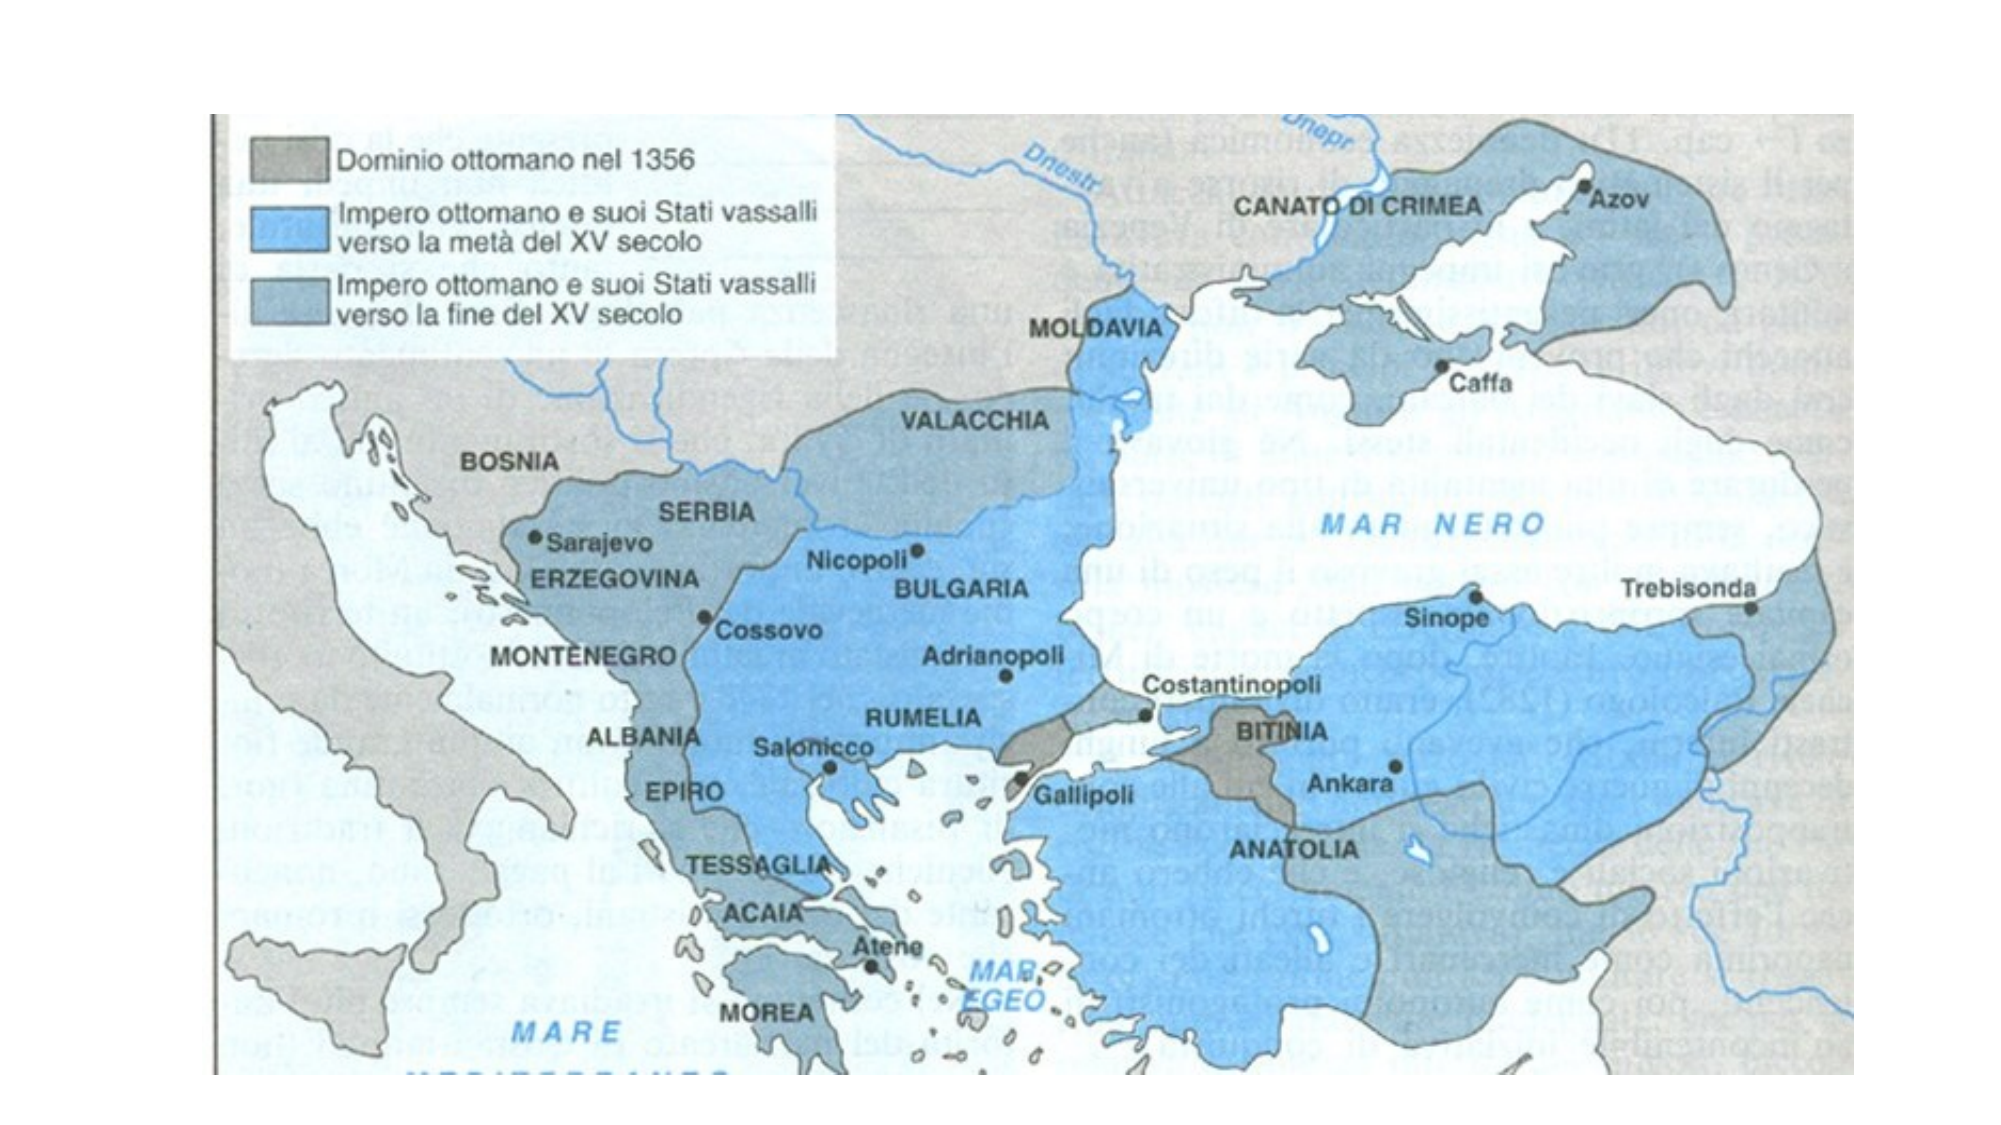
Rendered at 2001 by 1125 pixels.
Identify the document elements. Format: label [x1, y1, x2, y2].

picture [202, 115, 1854, 1075]
